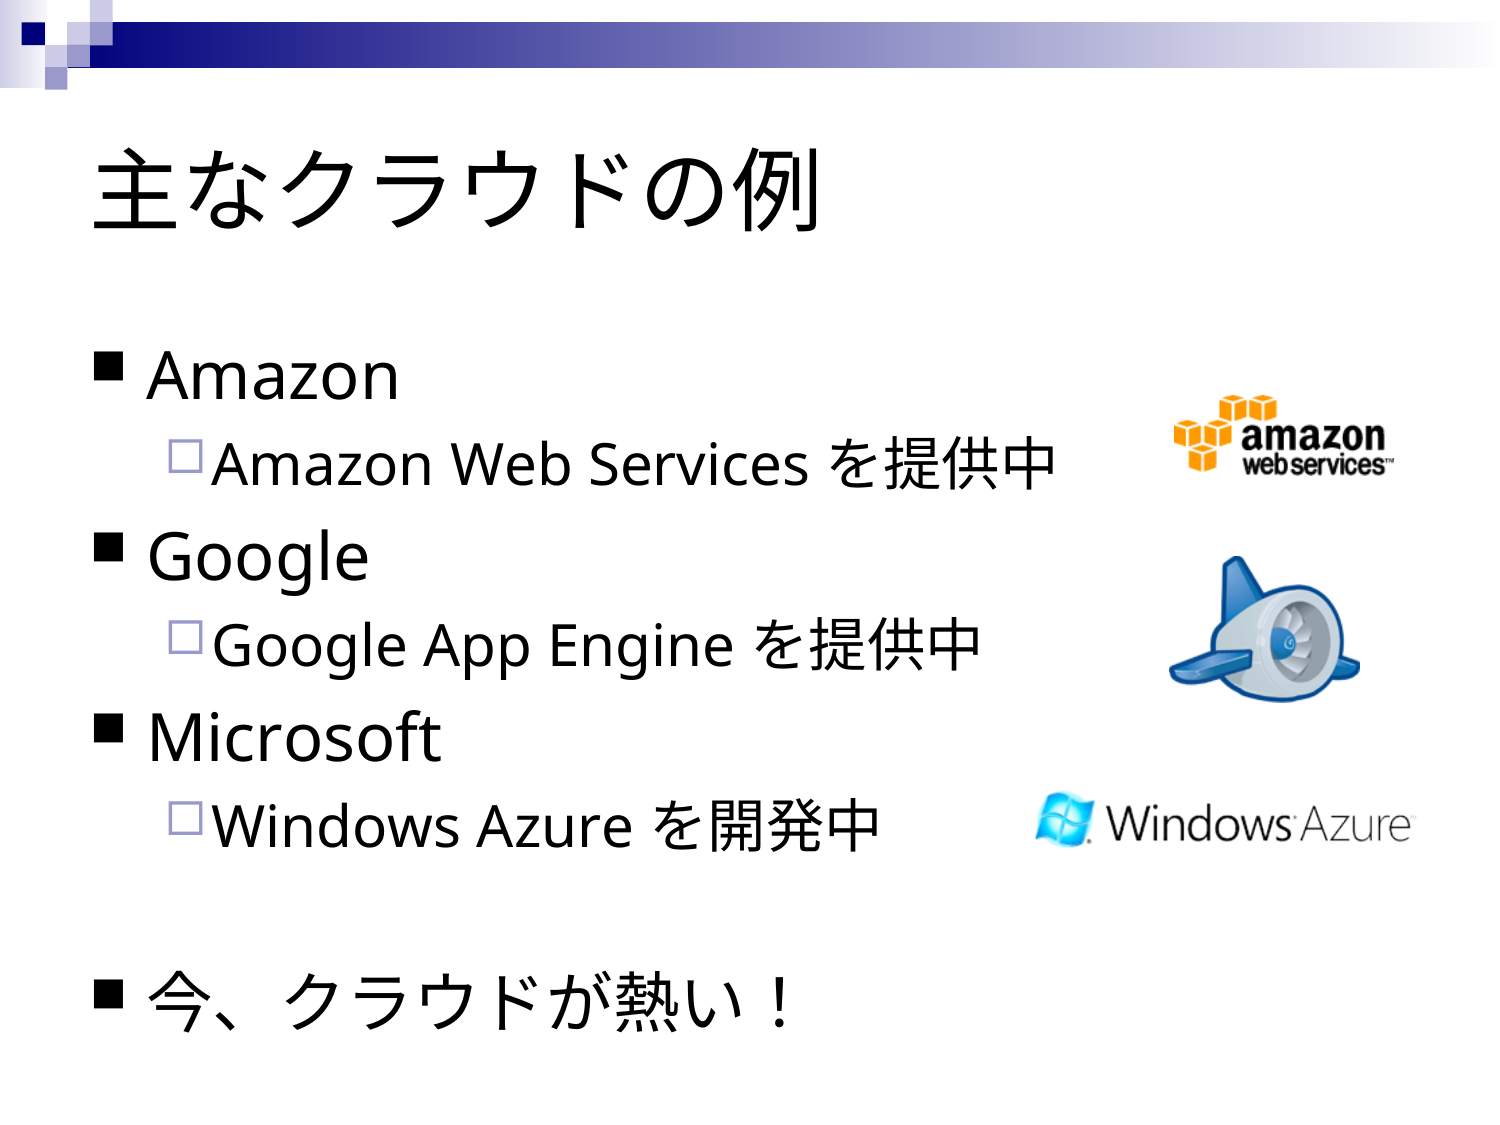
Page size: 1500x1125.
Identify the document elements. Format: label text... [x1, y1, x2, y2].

picture [1174, 395, 1394, 476]
list Amazon Amazon Web Services を提供中 Google Google App Engine を提供中 Microsoft Windows Azure を開発中 今、クラウドが熱い！ [75, 324, 1426, 1049]
title 主なクラウドの例 [75, 69, 1426, 306]
picture [1028, 782, 1418, 857]
picture [1169, 556, 1360, 703]
